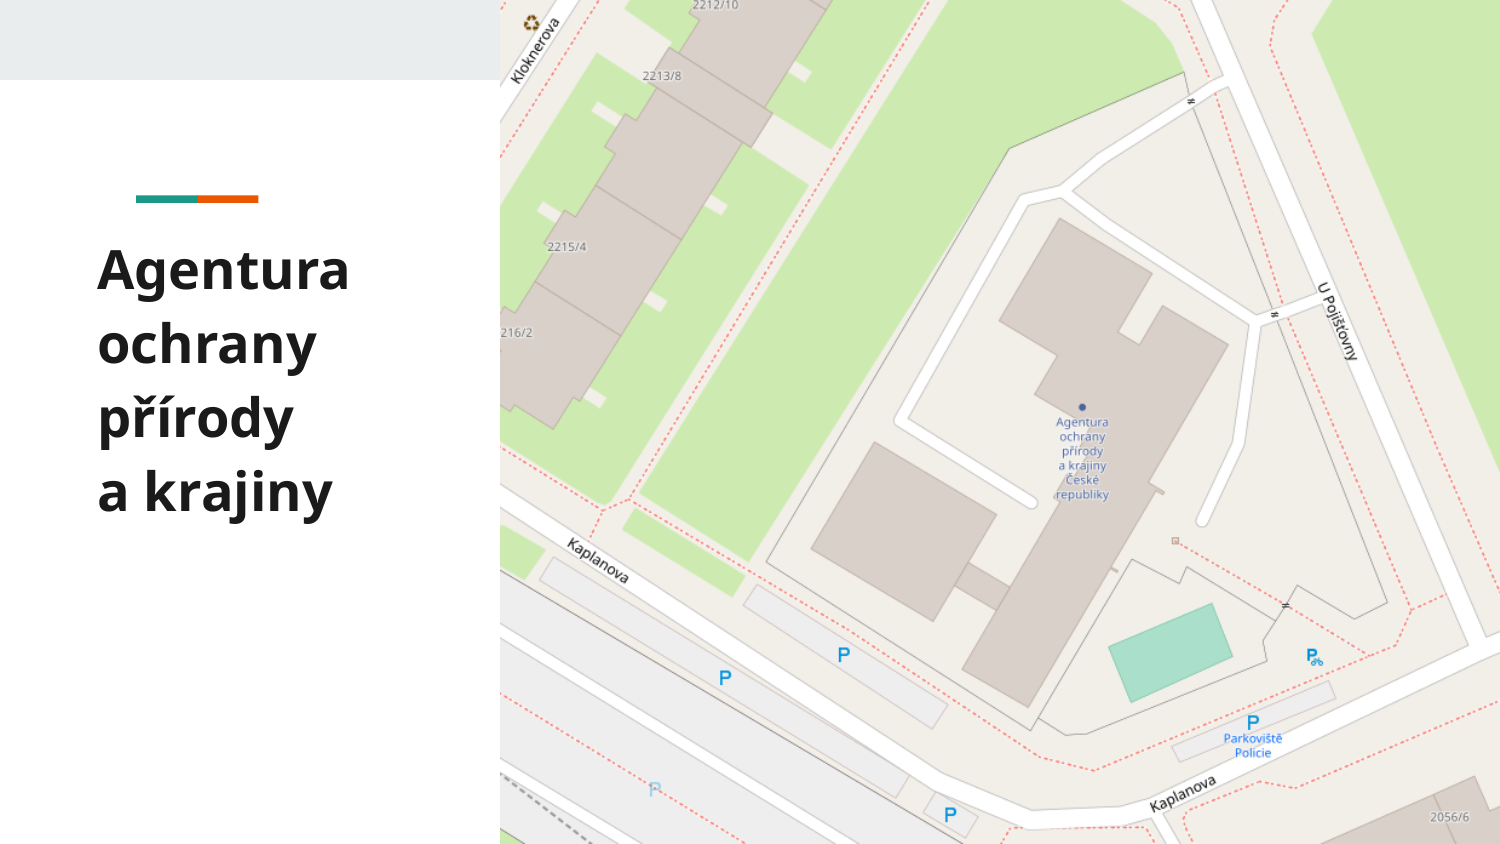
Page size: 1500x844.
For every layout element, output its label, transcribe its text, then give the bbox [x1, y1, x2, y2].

title Agentura ochrany přírody a krajiny [82, 216, 500, 730]
picture [500, 0, 1500, 844]
